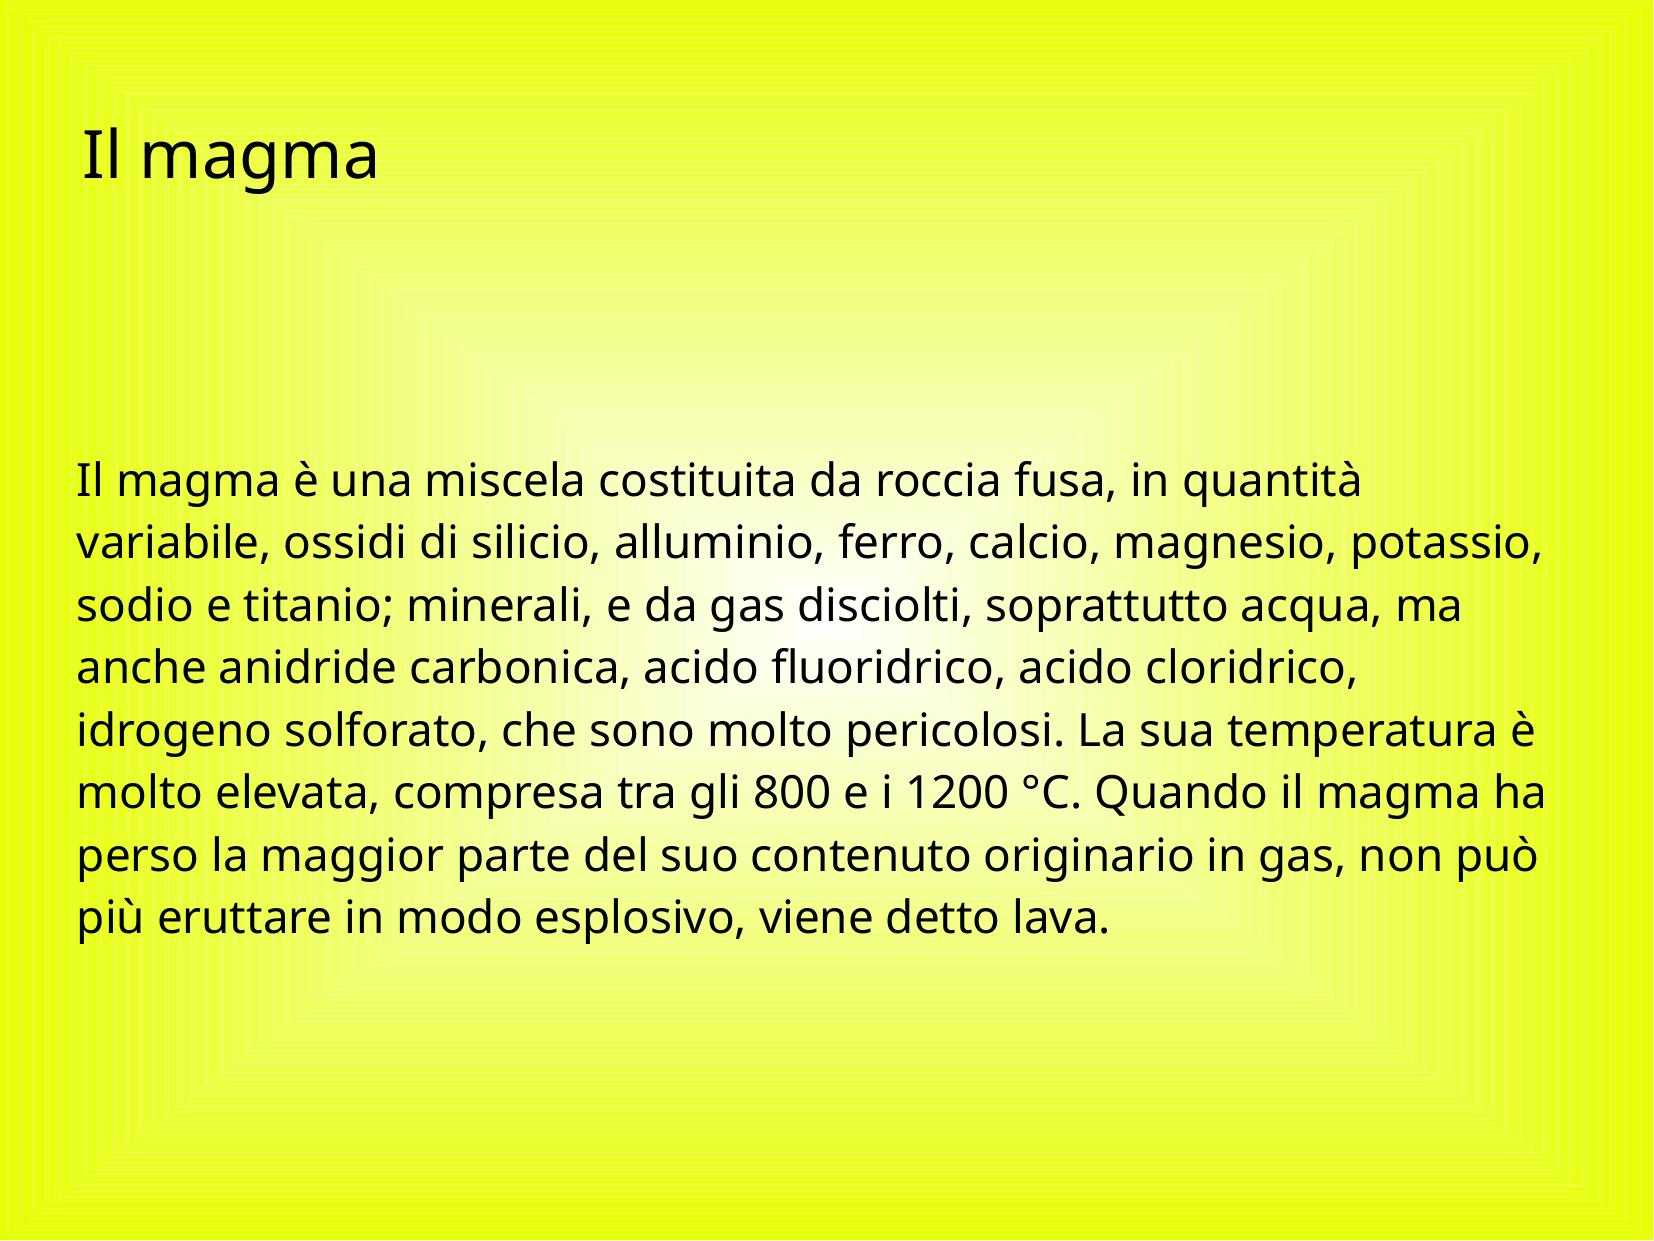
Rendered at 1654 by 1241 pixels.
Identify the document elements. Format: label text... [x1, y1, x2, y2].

title Il magma [82, 49, 1571, 257]
subtitle Il magma è una miscela costituita da roccia fusa, in quantità variabile, ossidi di silicio, alluminio, ferro, calcio, magnesio, potassio, sodio e titanio; minerali, e da gas disciolti, soprattutto acqua, ma anche anidride carbonica, acido fluoridrico, acido cloridrico, idrogeno solforato, che sono molto pericolosi. La sua temperatura è molto elevata, compresa tra gli 800 e i 1200 °C. Quando il magma ha perso la maggior parte del suo contenuto originario in gas, non può più eruttare in modo esplosivo, viene detto lava. [76, 295, 1565, 1099]
